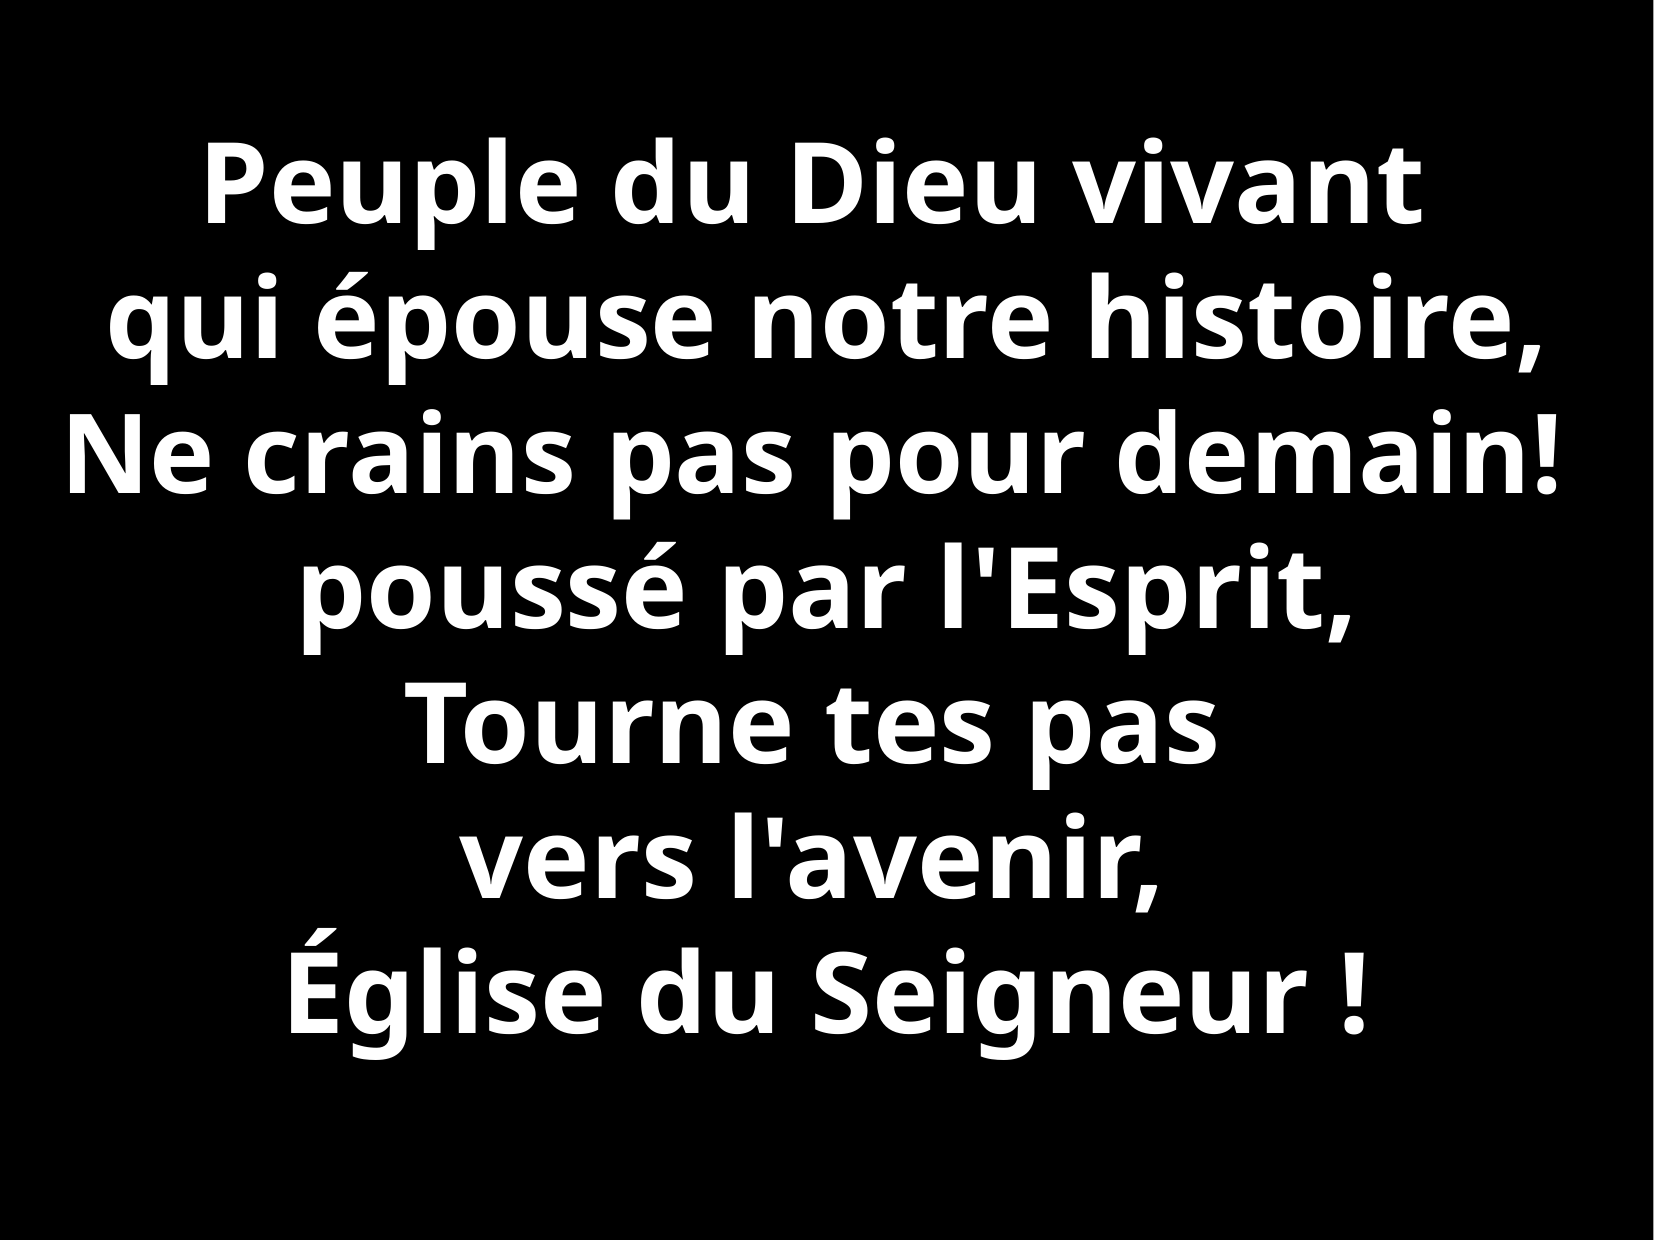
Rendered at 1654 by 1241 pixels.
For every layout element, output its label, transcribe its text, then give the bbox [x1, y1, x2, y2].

text_box Peuple du Dieu vivant qui épouse notre histoire, Ne crains pas pour demain! poussé par l'Esprit, Tourne tes pas vers l'avenir, Église du Seigneur ! [0, 346, 1654, 1120]
